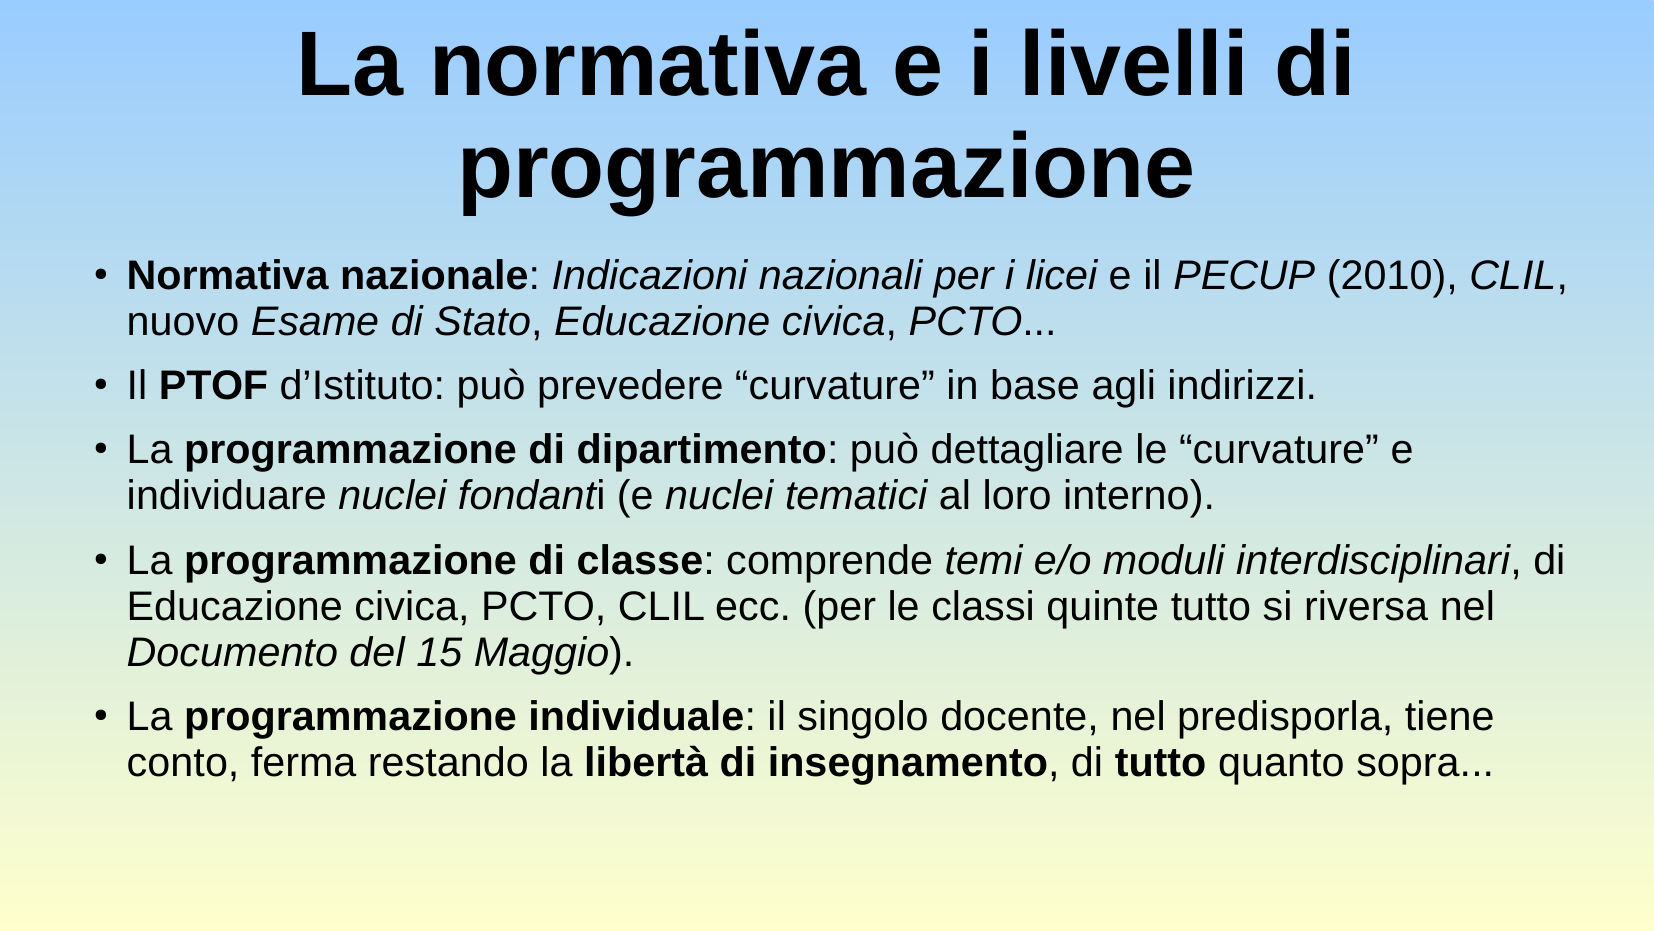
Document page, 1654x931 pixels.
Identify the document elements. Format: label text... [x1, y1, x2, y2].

list Normativa nazionale: Indicazioni nazionali per i licei e il PECUP (2010), CLIL, nuovo Esame di Stato, Educazione civica, PCTO... Il PTOF d’Istituto: può prevedere “curvature” in base agli indirizzi. La programmazione di dipartimento: può dettagliare le “curvature” e individuare nuclei fondanti (e nuclei tematici al loro interno). La programmazione di classe: comprende temi e/o moduli interdisciplinari, di Educazione civica, PCTO, CLIL ecc. (per le classi quinte tutto si riversa nel Documento del 15 Maggio). La programmazione individuale: il singolo docente, nel predisporla, tiene conto, ferma restando la libertà di insegnamento, di tutto quanto sopra... [82, 251, 1571, 792]
title La normativa e i livelli di programmazione [82, 12, 1571, 218]
